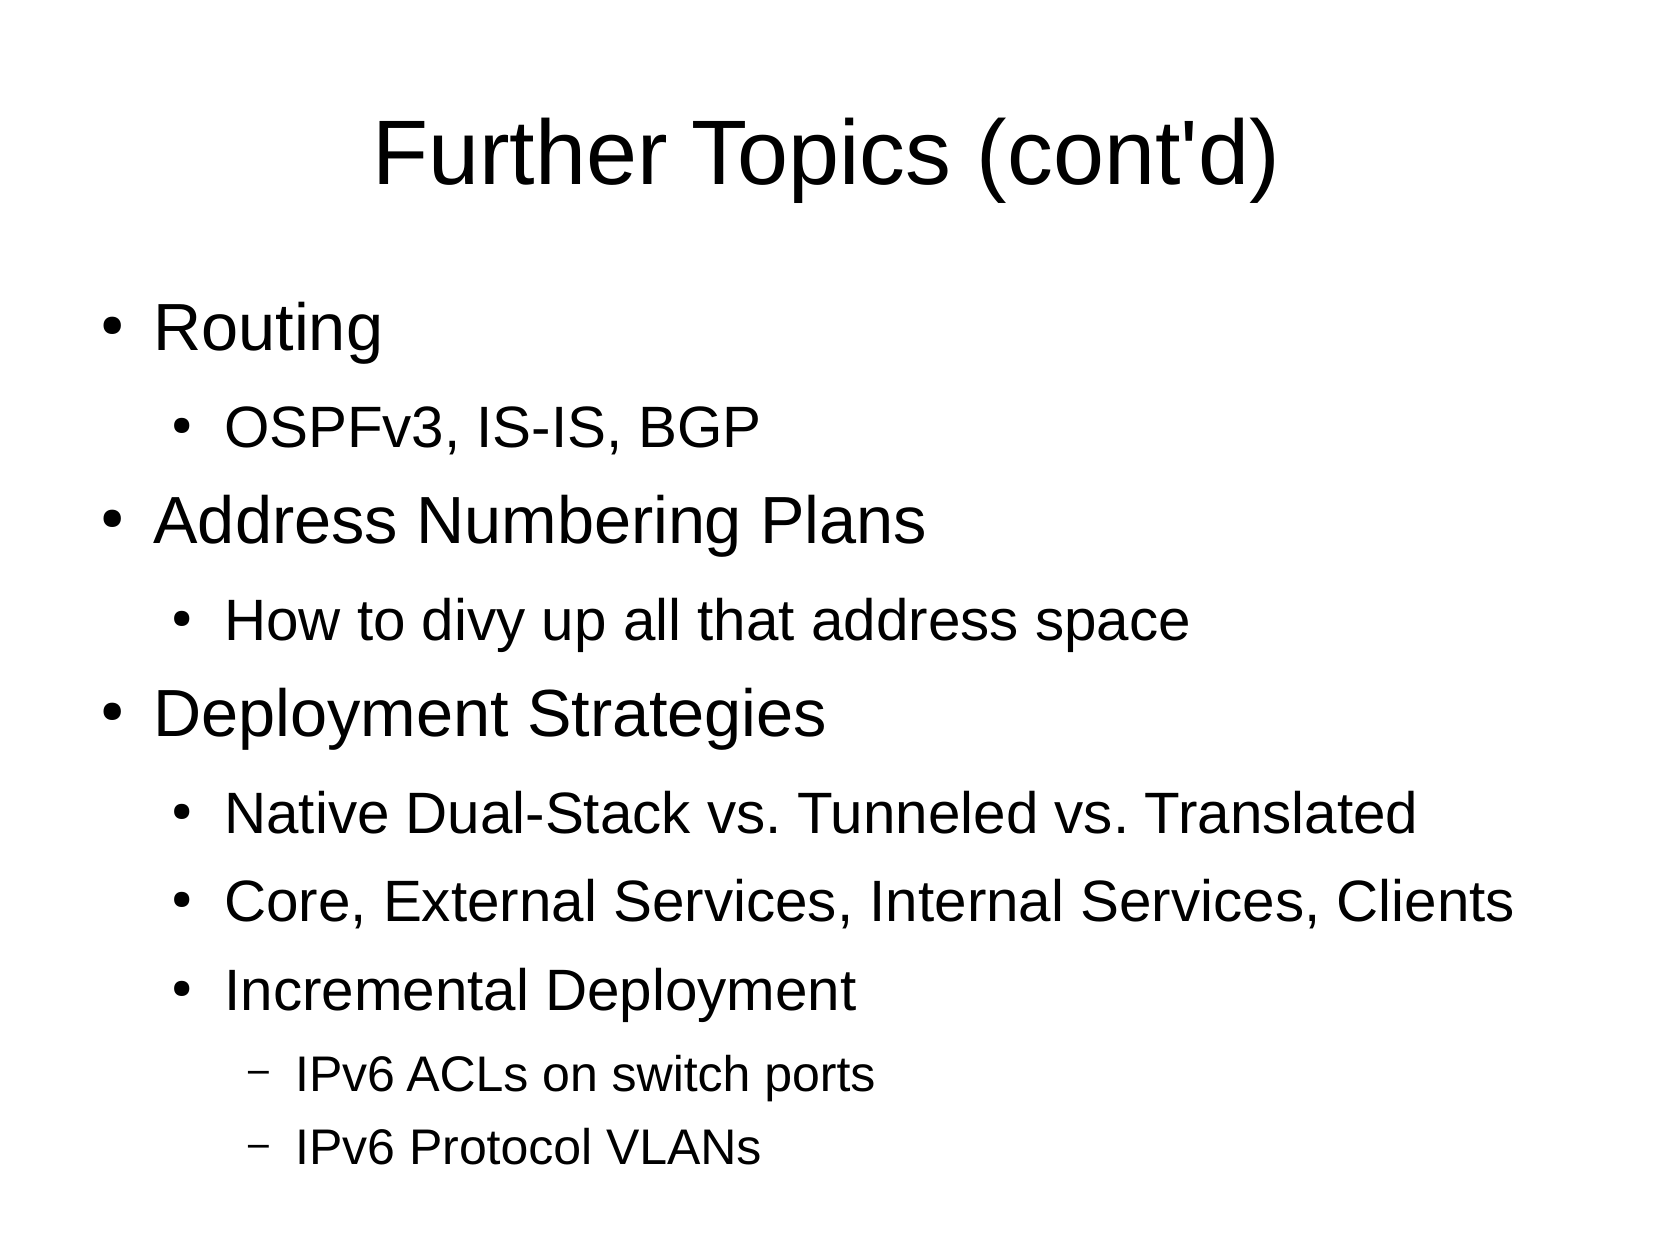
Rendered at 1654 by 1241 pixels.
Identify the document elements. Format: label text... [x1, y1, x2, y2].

list Routing OSPFv3, IS-IS, BGP Address Numbering Plans How to divy up all that address space Deployment Strategies Native Dual-Stack vs. Tunneled vs. Translated Core, External Services, Internal Services, Clients Incremental Deployment IPv6 ACLs on switch ports IPv6 Protocol VLANs [82, 290, 1571, 1176]
title Further Topics (cont'd) [82, 56, 1571, 250]
